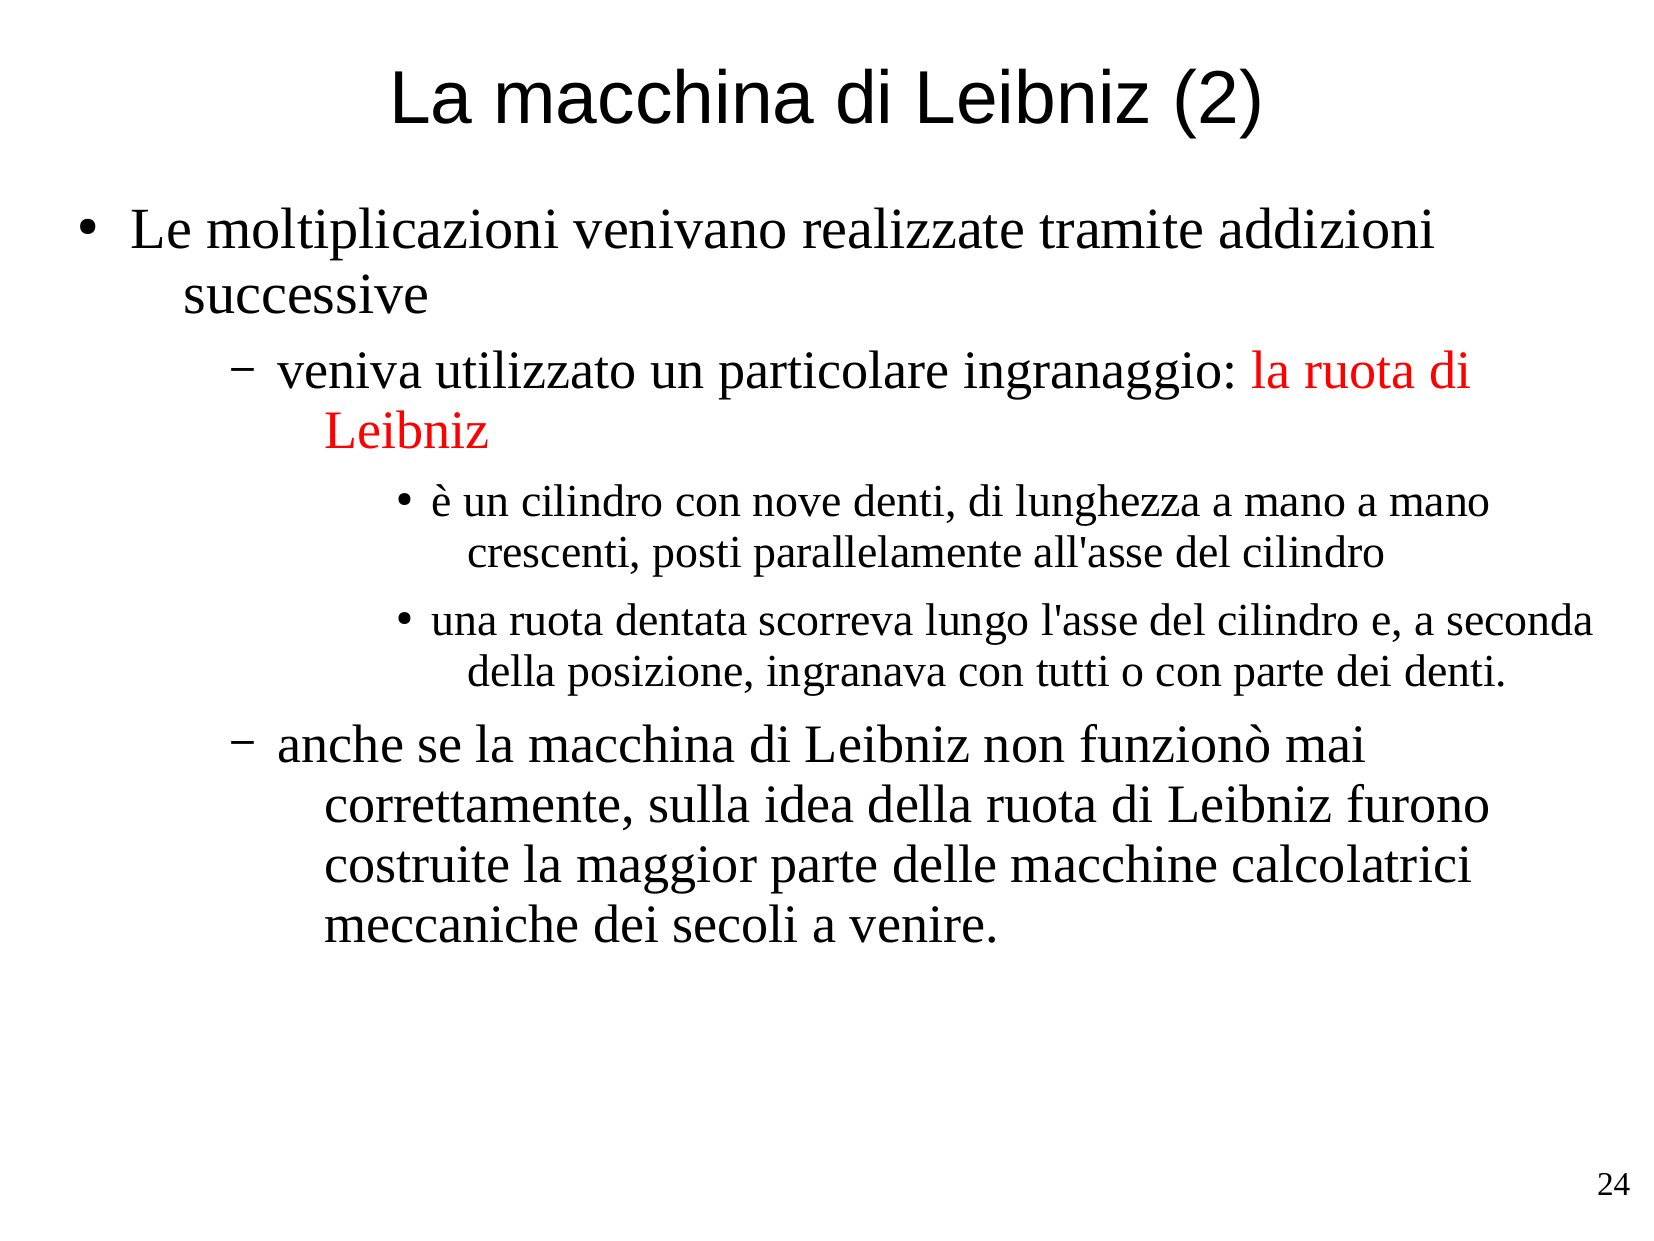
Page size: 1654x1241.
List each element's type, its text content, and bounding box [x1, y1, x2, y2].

list Le moltiplicazioni venivano realizzate tramite addizioni successive veniva utilizzato un particolare ingranaggio: la ruota di Leibniz è un cilindro con nove denti, di lunghezza a mano a mano crescenti, posti parallelamente all'asse del cilindro una ruota dentata scorreva lungo l'asse del cilindro e, a seconda della posizione, ingranava con tutti o con parte dei denti. anche se la macchina di Leibniz non funzionò mai correttamente, sulla idea della ruota di Leibniz furono costruite la maggior parte delle macchine calcolatrici meccaniche dei secoli a venire. [42, 196, 1612, 1187]
title La macchina di Leibniz (2) [37, 30, 1617, 166]
